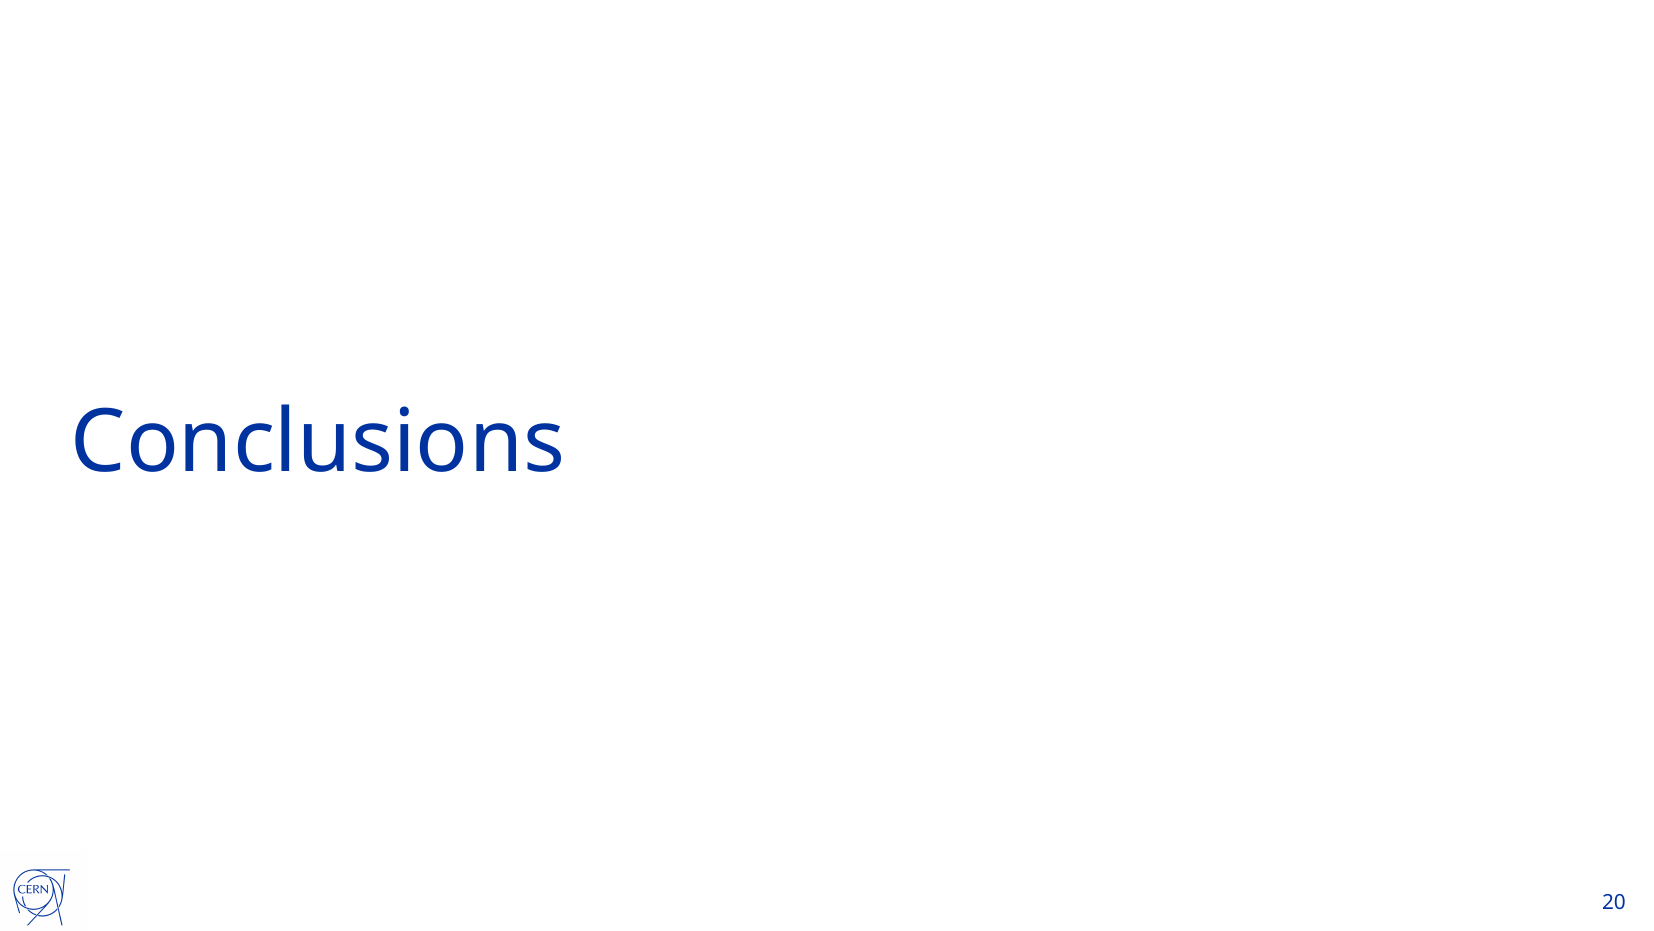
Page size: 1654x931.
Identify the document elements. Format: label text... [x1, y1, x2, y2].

picture [0, 850, 127, 931]
title Conclusions [70, 377, 1559, 489]
